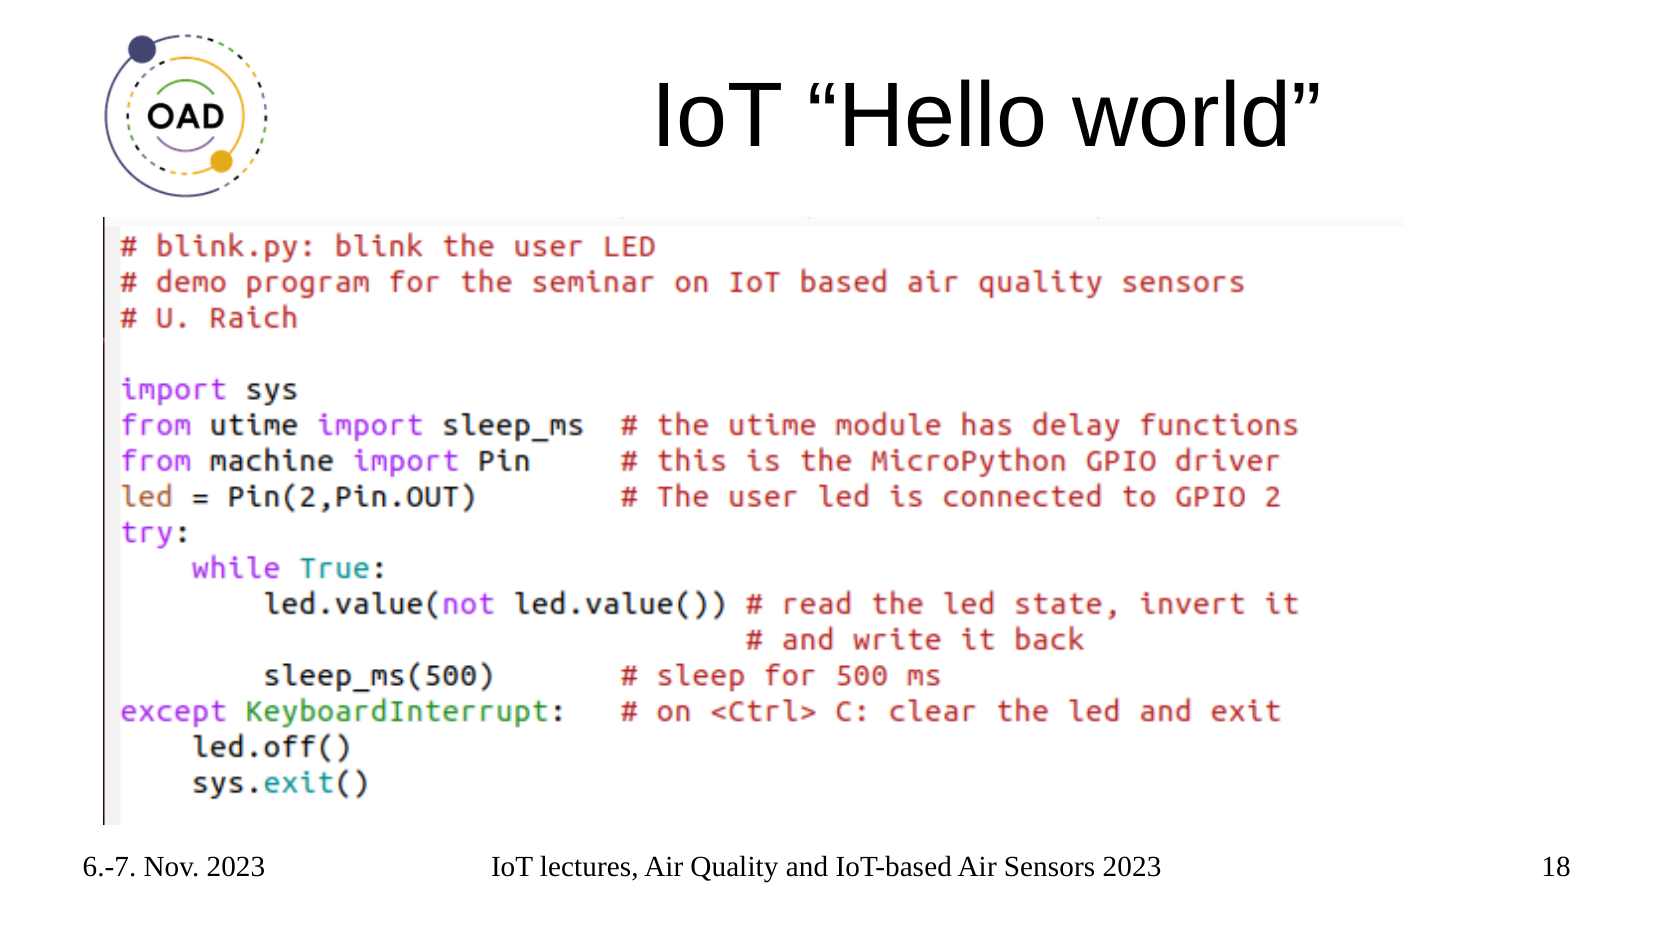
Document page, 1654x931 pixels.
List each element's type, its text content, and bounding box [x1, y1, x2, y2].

title IoT “Hello world” [403, 37, 1571, 193]
picture [64, 20, 1404, 826]
